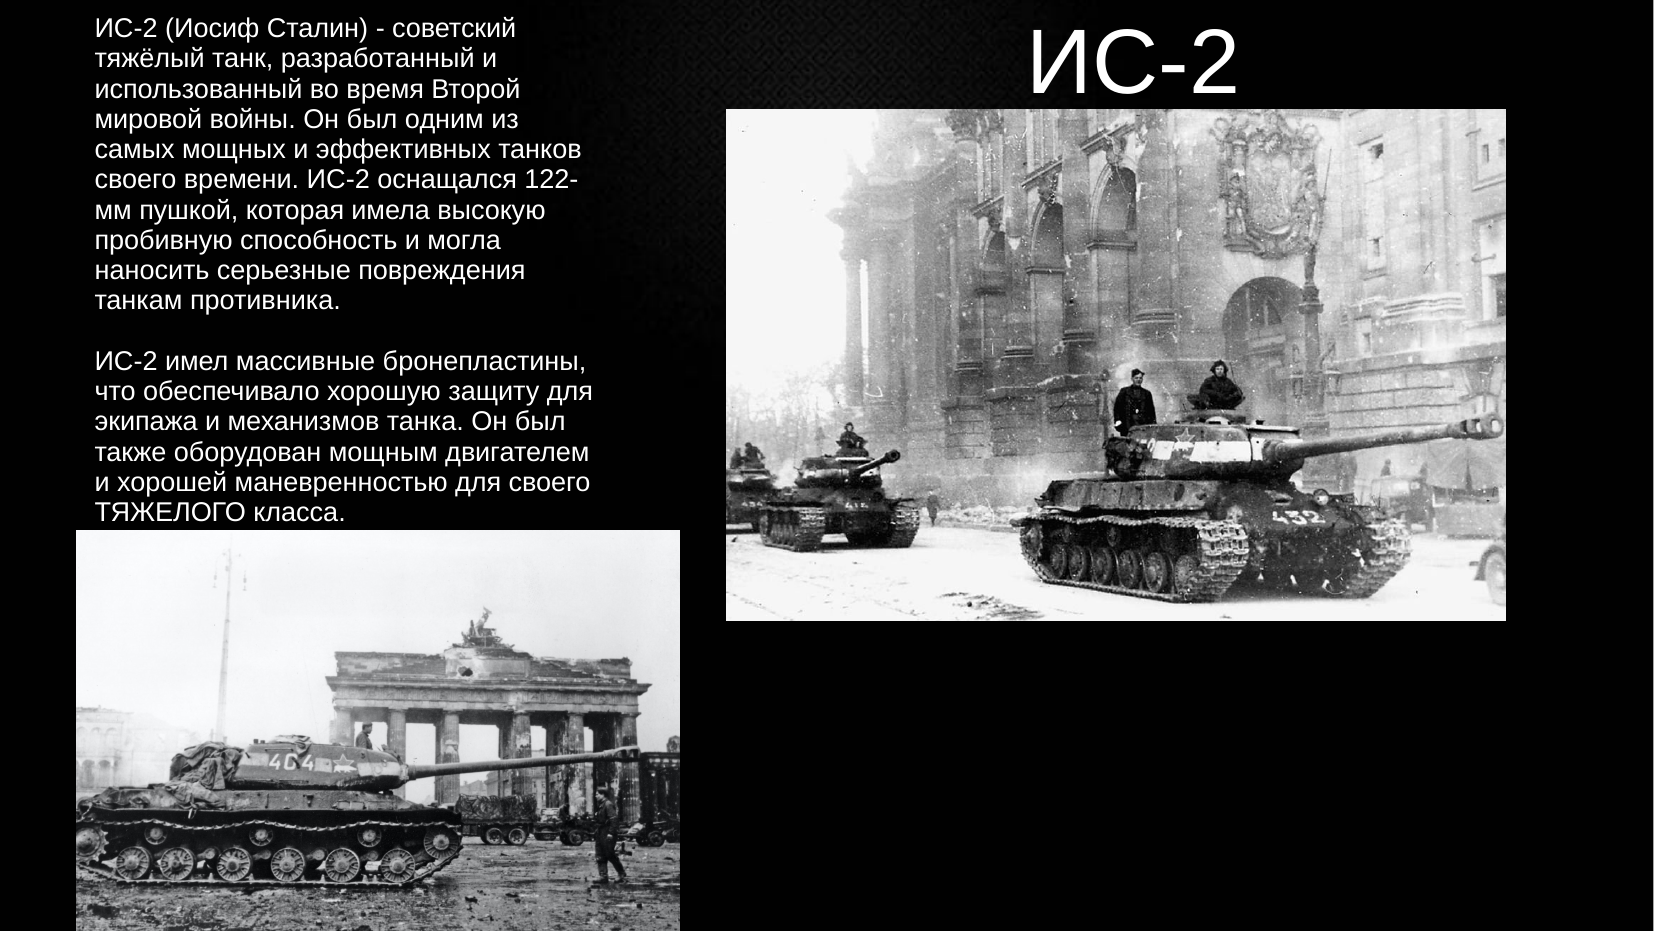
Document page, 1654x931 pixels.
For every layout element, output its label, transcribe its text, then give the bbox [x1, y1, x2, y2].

picture [0, 0, 1654, 931]
title ИС-2 (Иосиф Сталин) - советский тяжёлый танк, разработанный и использованный во время Второй мировой войны. Он был одним из самых мощных и эффективных танков своего времени. ИС-2 оснащался 122-мм пушкой, которая имела высокую пробивную способность и могла наносить серьезные повреждения танкам противника. ИС-2 имел массивные бронепластины, что обеспечивало хорошую защиту для экипажа и механизмов танка. Он был также оборудован мощным двигателем и хорошей маневренностью для своего ТЯЖЕЛОГО класса. [94, 13, 603, 528]
title ИС-2 [909, 0, 1359, 109]
